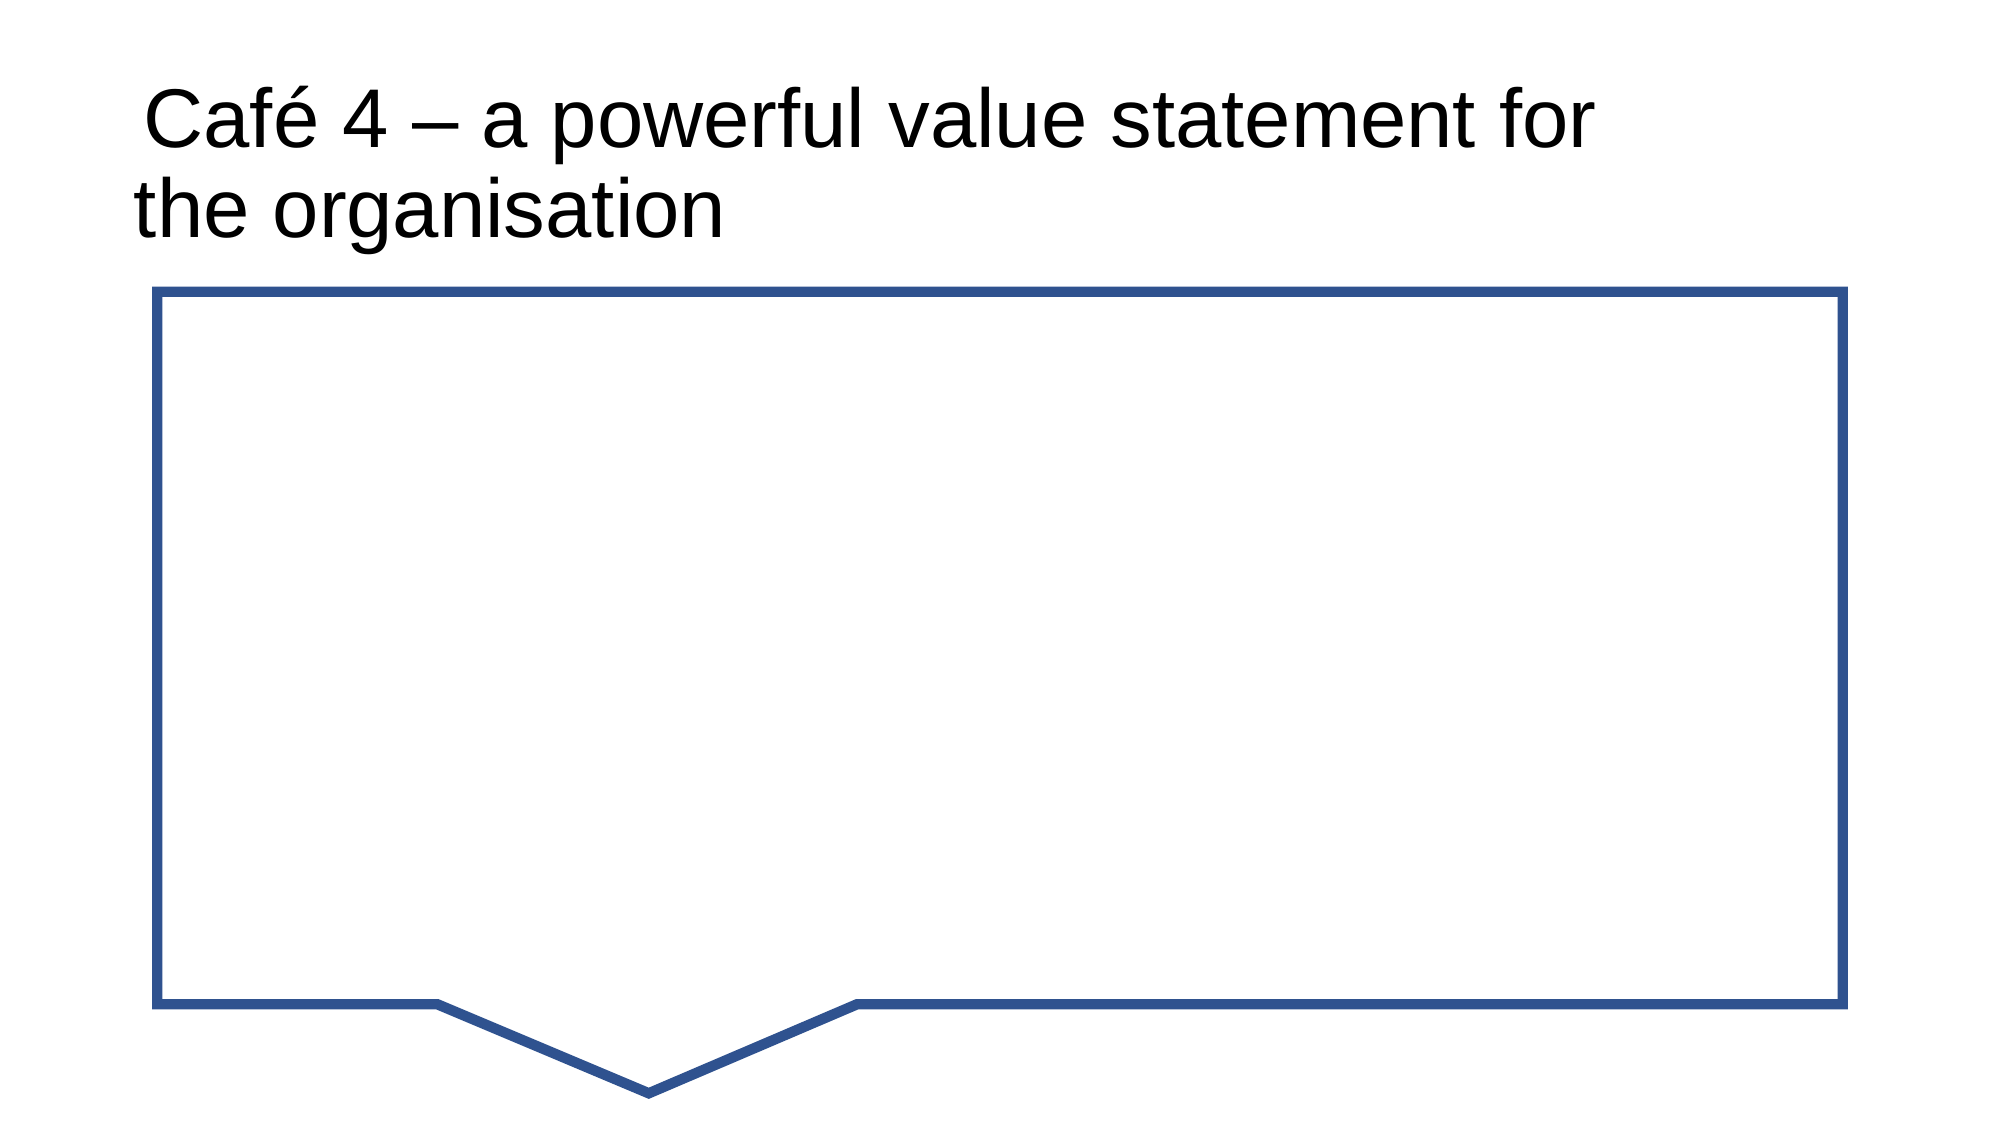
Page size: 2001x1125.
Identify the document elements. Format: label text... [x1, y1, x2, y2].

title Café 4 – a powerful value statement for the organisation [119, 66, 1750, 263]
